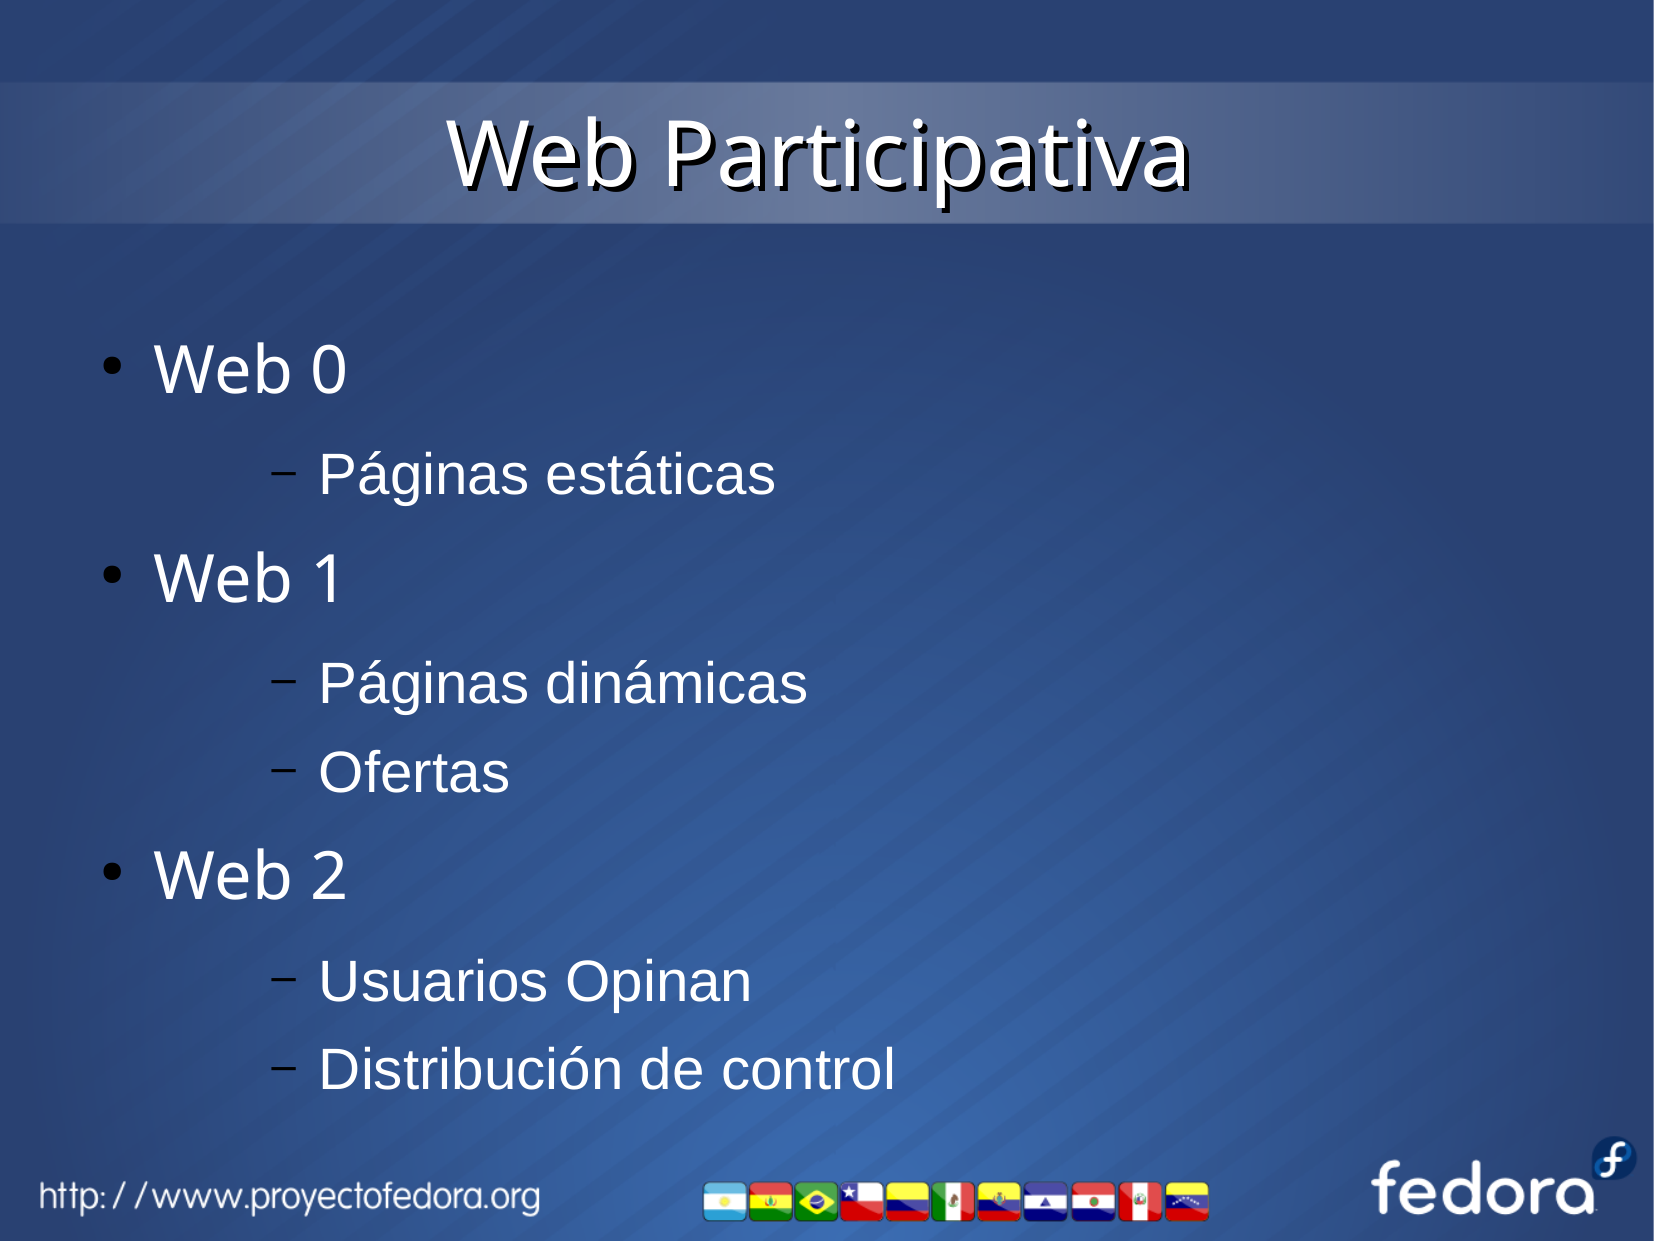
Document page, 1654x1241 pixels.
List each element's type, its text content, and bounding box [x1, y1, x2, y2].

title Web Participativa [75, 57, 1564, 245]
picture [0, 0, 1654, 1241]
list Web 0 Páginas estáticas Web 1 Páginas dinámicas Ofertas Web 2 Usuarios Opinan Distribución de control [82, 321, 1571, 1055]
